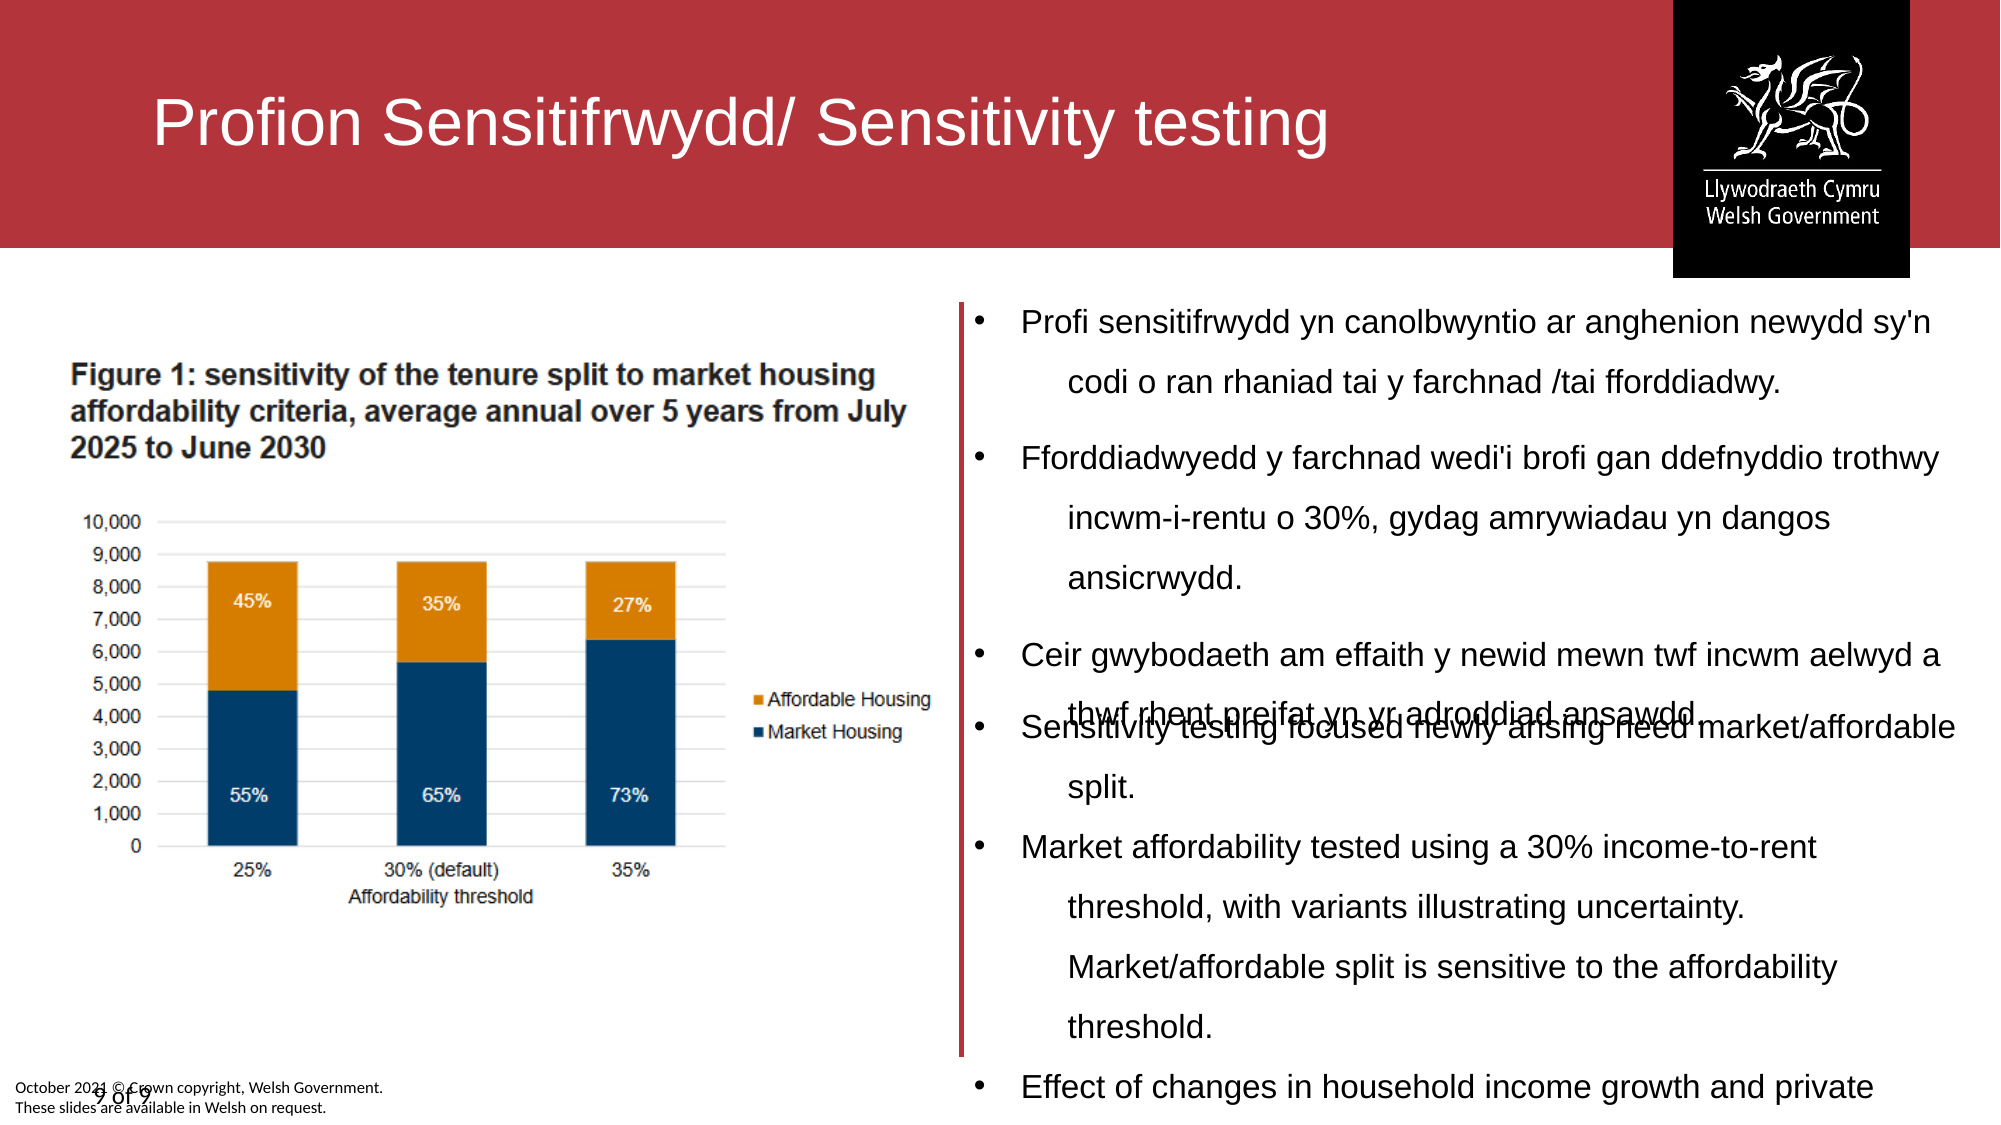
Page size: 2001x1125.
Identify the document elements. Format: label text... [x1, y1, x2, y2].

text_box 9 of 9 [78, 1064, 529, 1125]
text_box Sensitivity testing focused newly arising need market/affordable split. Market affordability tested using a 30% income‑to‑rent threshold, with variants illustrating uncertainty. Market/affordable split is sensitive to the affordability threshold. Effect of changes in household income growth and private rental growth can be found in the quality report. [958, 678, 1976, 1110]
text_box Profi sensitifrwydd yn canolbwyntio ar anghenion newydd sy'n codi o ran rhaniad tai y farchnad /tai fforddiadwy. Fforddiadwyedd y farchnad wedi'i brofi gan ddefnyddio trothwy incwm‑i‑rentu o 30%, gydag amrywiadau yn dangos ansicrwydd. Ceir gwybodaeth am effaith y newid mewn twf incwm aelwyd a thwf rhent preifat yn yr adroddiad ansawdd. [958, 272, 2000, 678]
picture [41, 336, 937, 926]
title Profion Sensitifrwydd/ Sensitivity testing [137, 15, 1863, 233]
text_box October 2021 © Crown copyright, Welsh Government. These slides are available in Welsh on request. [0, 1069, 451, 1125]
